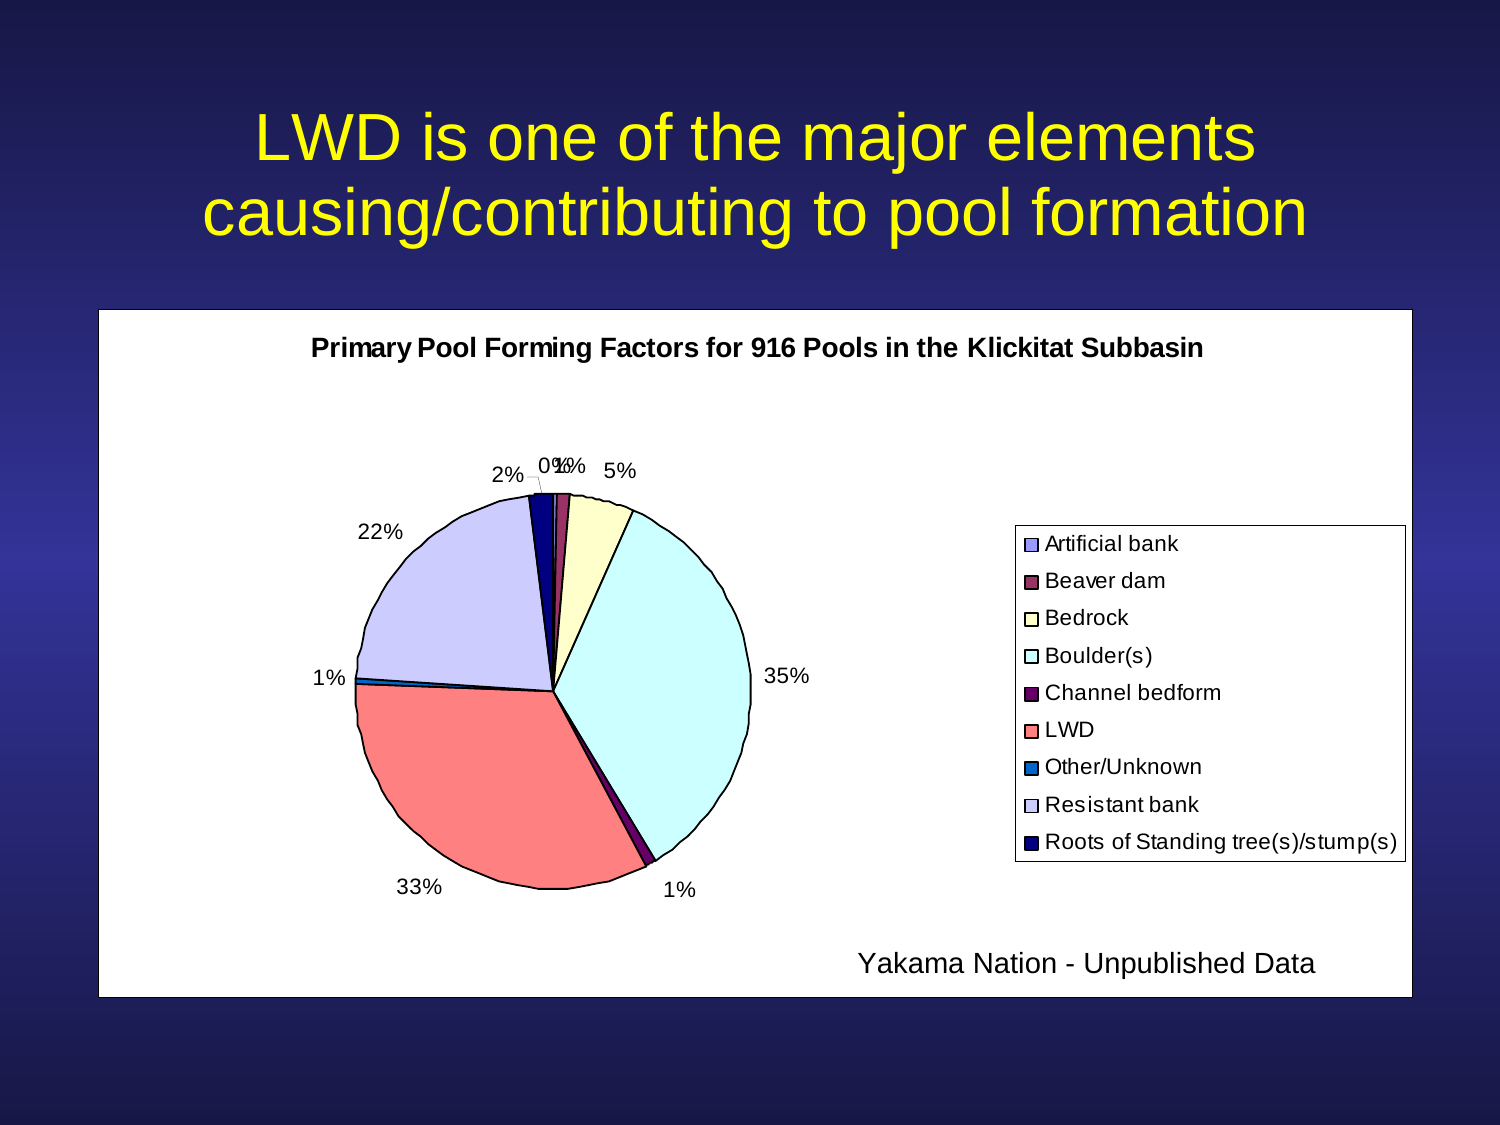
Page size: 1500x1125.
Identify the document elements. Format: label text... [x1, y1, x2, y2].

chart [89, 299, 1424, 1007]
text_box Yakama Nation - Unpublished Data [842, 944, 1444, 987]
title LWD is one of the major elements causing/contributing to pool formation [75, 87, 1438, 263]
